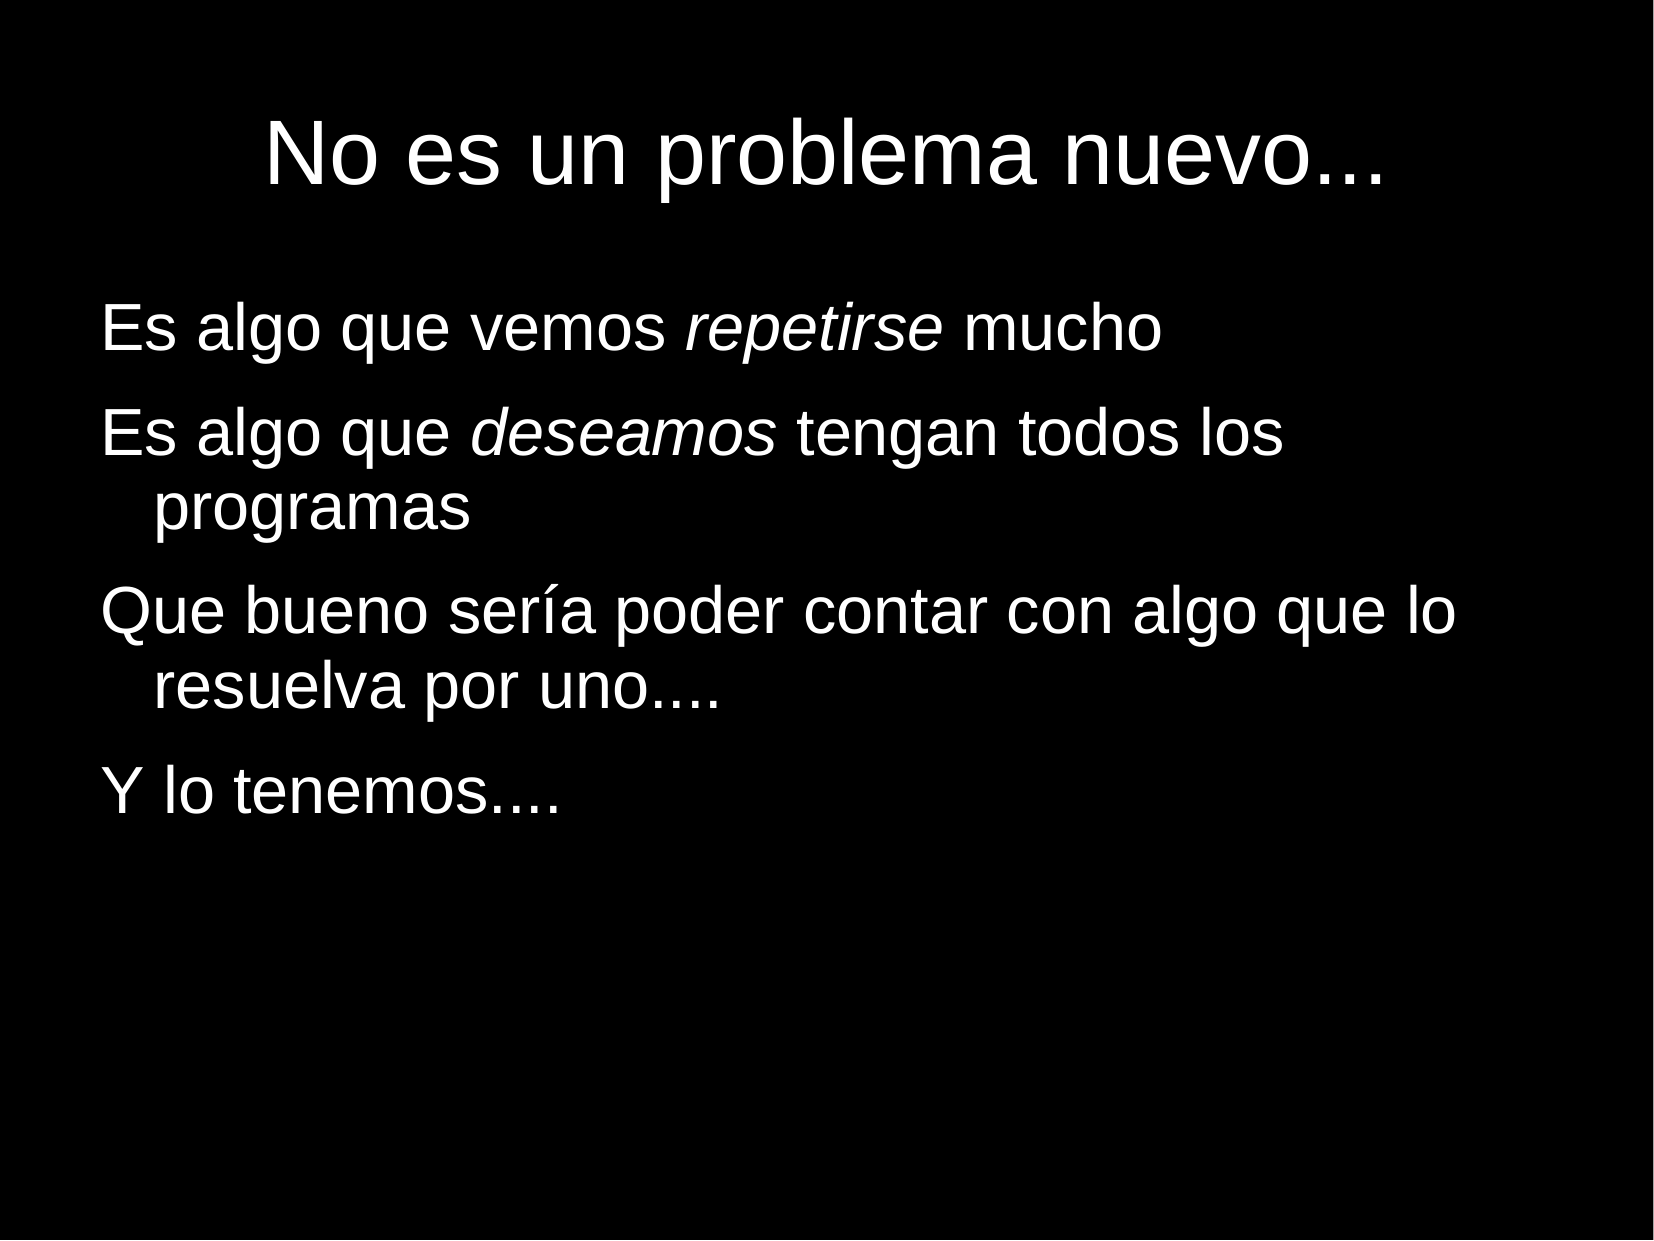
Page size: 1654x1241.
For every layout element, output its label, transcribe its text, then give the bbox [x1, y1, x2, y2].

list Es algo que vemos repetirse mucho Es algo que deseamos tengan todos los programas Que bueno sería poder contar con algo que lo resuelva por uno.... Y lo tenemos.... [82, 290, 1571, 1109]
title No es un problema nuevo... [82, 49, 1571, 257]
